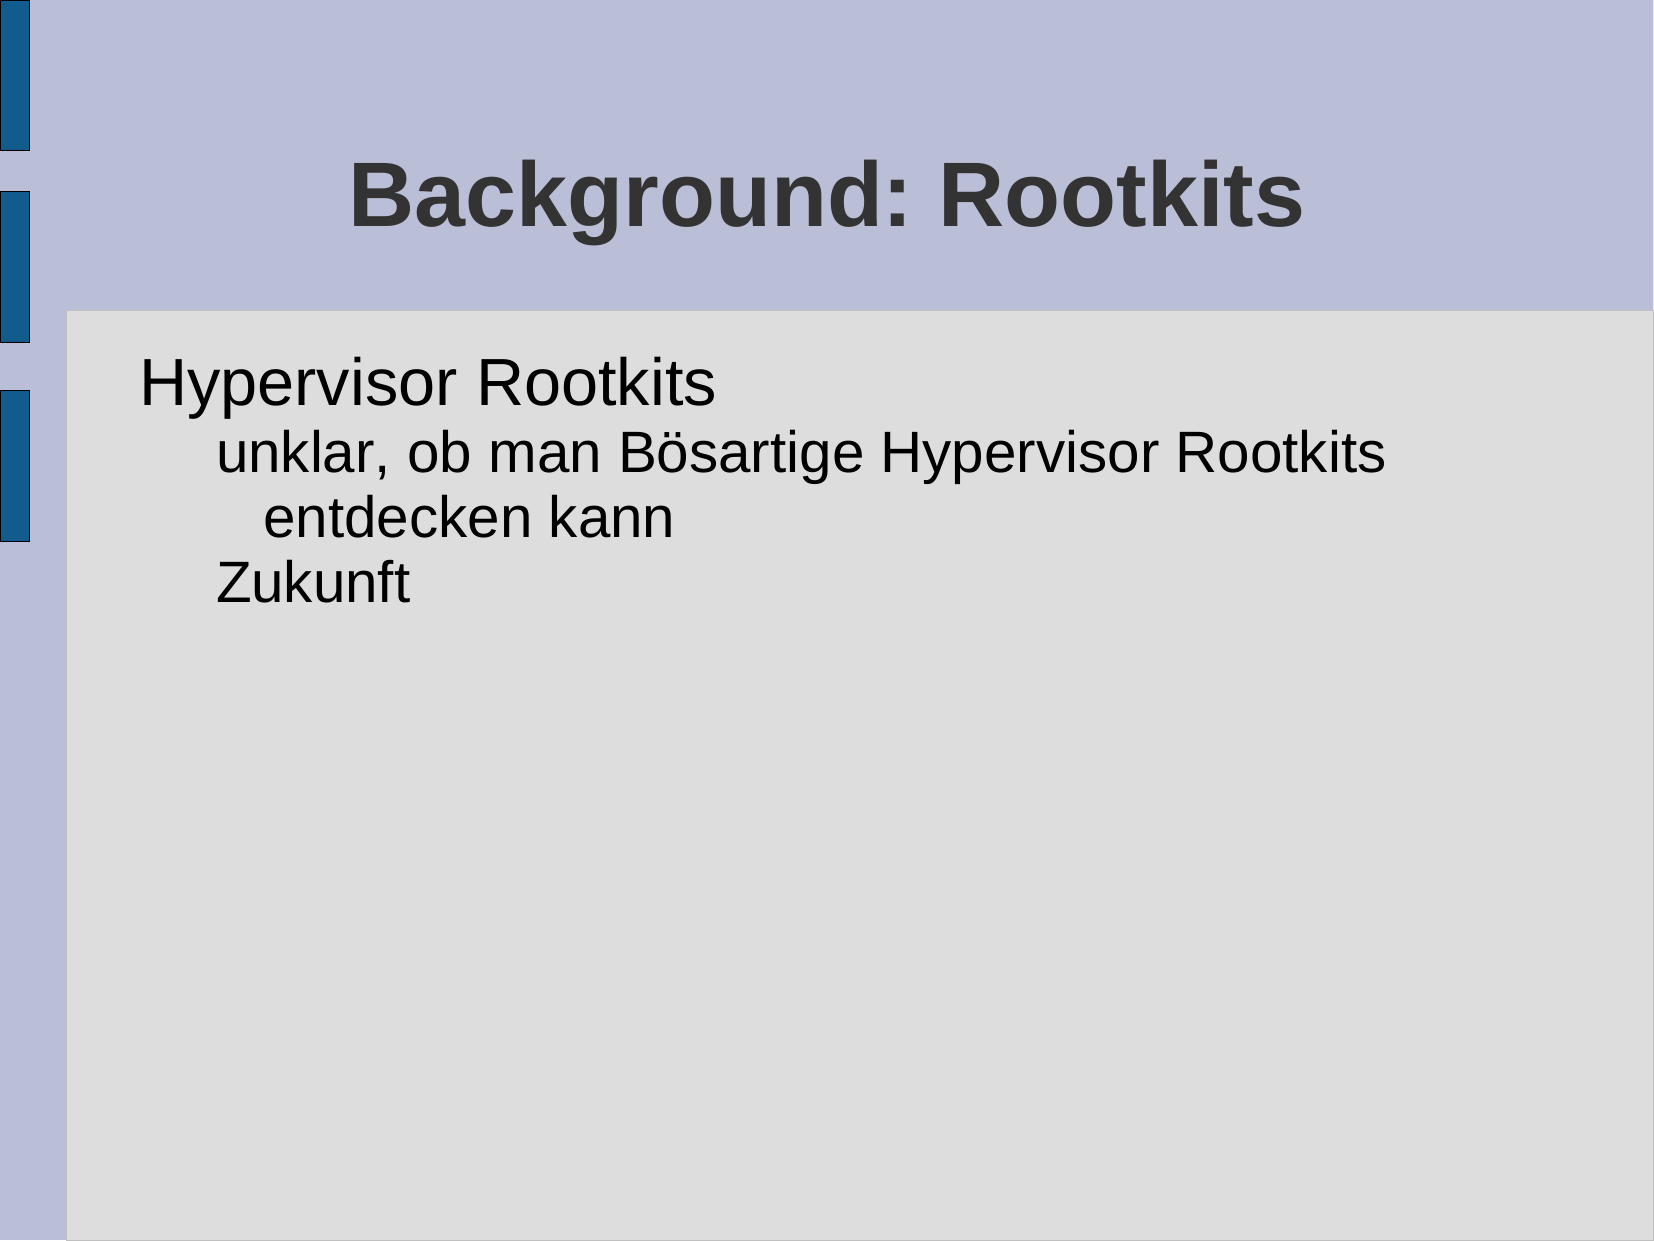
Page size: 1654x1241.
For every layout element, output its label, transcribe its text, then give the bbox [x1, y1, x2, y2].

list Hypervisor Rootkits unklar, ob man Bösartige Hypervisor Rootkits entdecken kann Zukunft [121, 344, 1534, 1112]
title Background: Rootkits [121, 98, 1534, 291]
